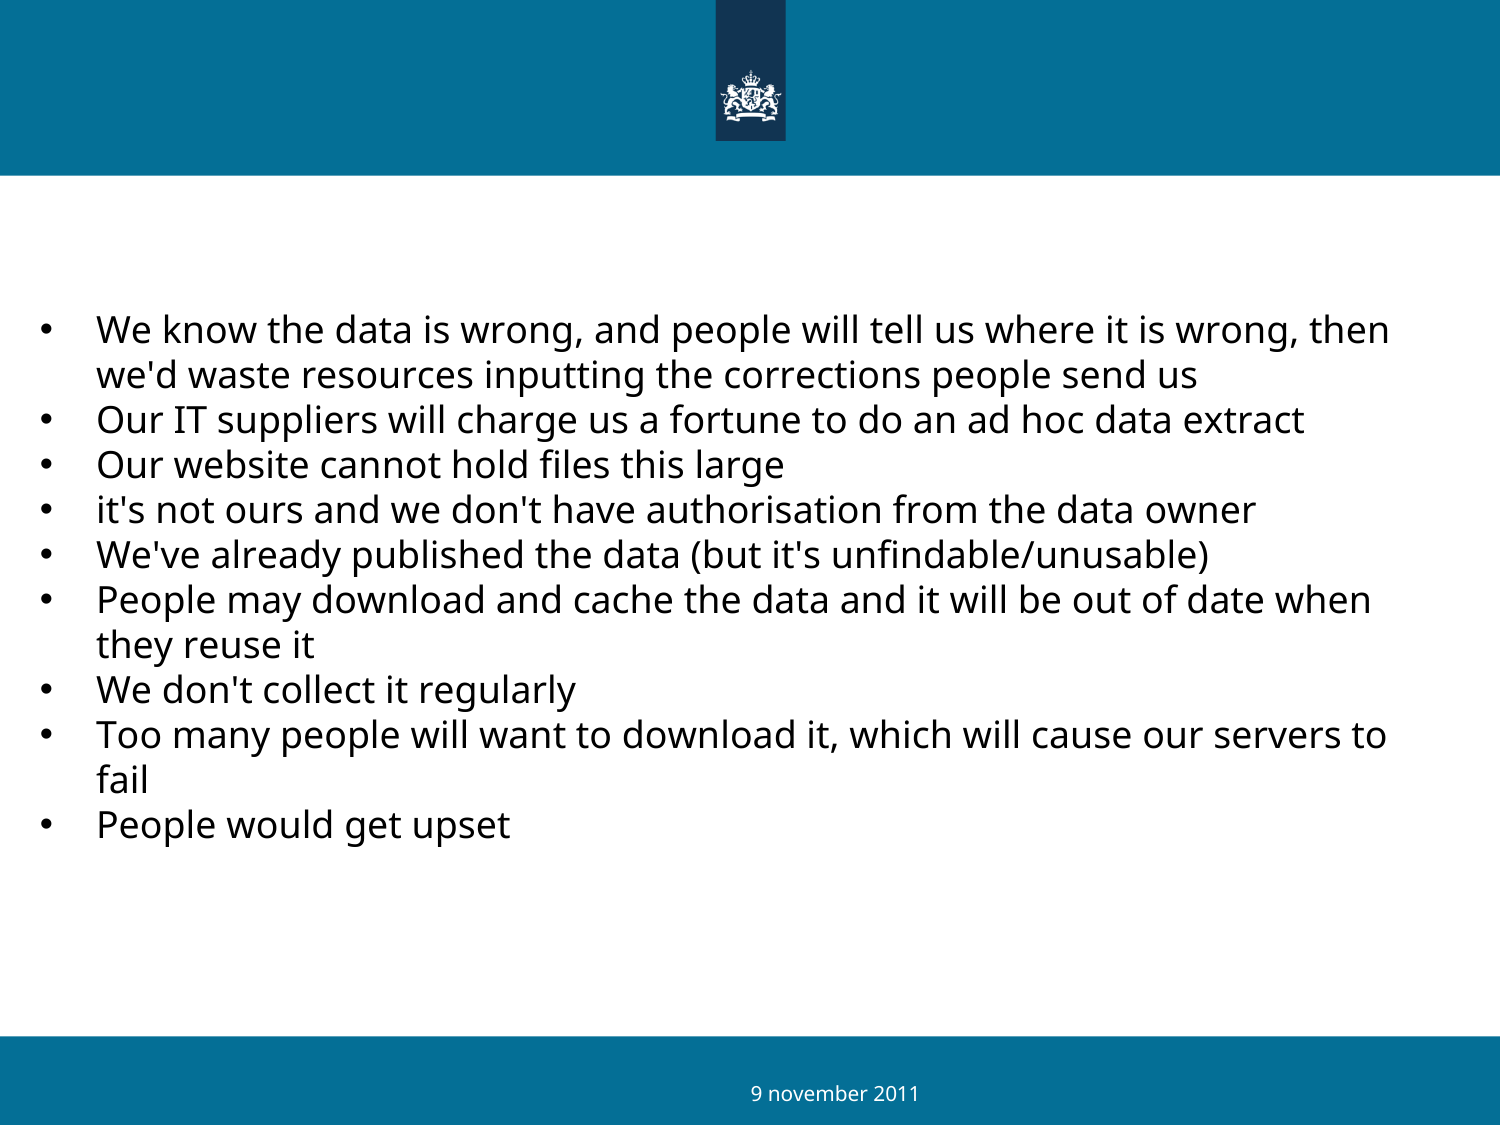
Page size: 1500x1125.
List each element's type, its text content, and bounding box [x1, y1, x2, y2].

text_box We know the data is wrong, and people will tell us where it is wrong, then we'd waste resources inputting the corrections people send us Our IT suppliers will charge us a fortune to do an ad hoc data extract Our website cannot hold files this large it's not ours and we don't have authorisation from the data owner We've already published the data (but it's unfindable/unusable) People may download and cache the data and it will be out of date when they reuse it We don't collect it regularly Too many people will want to download it, which will cause our servers to fail People would get upset [24, 297, 1431, 854]
picture [717, 0, 785, 140]
text_box 9 november 2011 [735, 1072, 1418, 1125]
